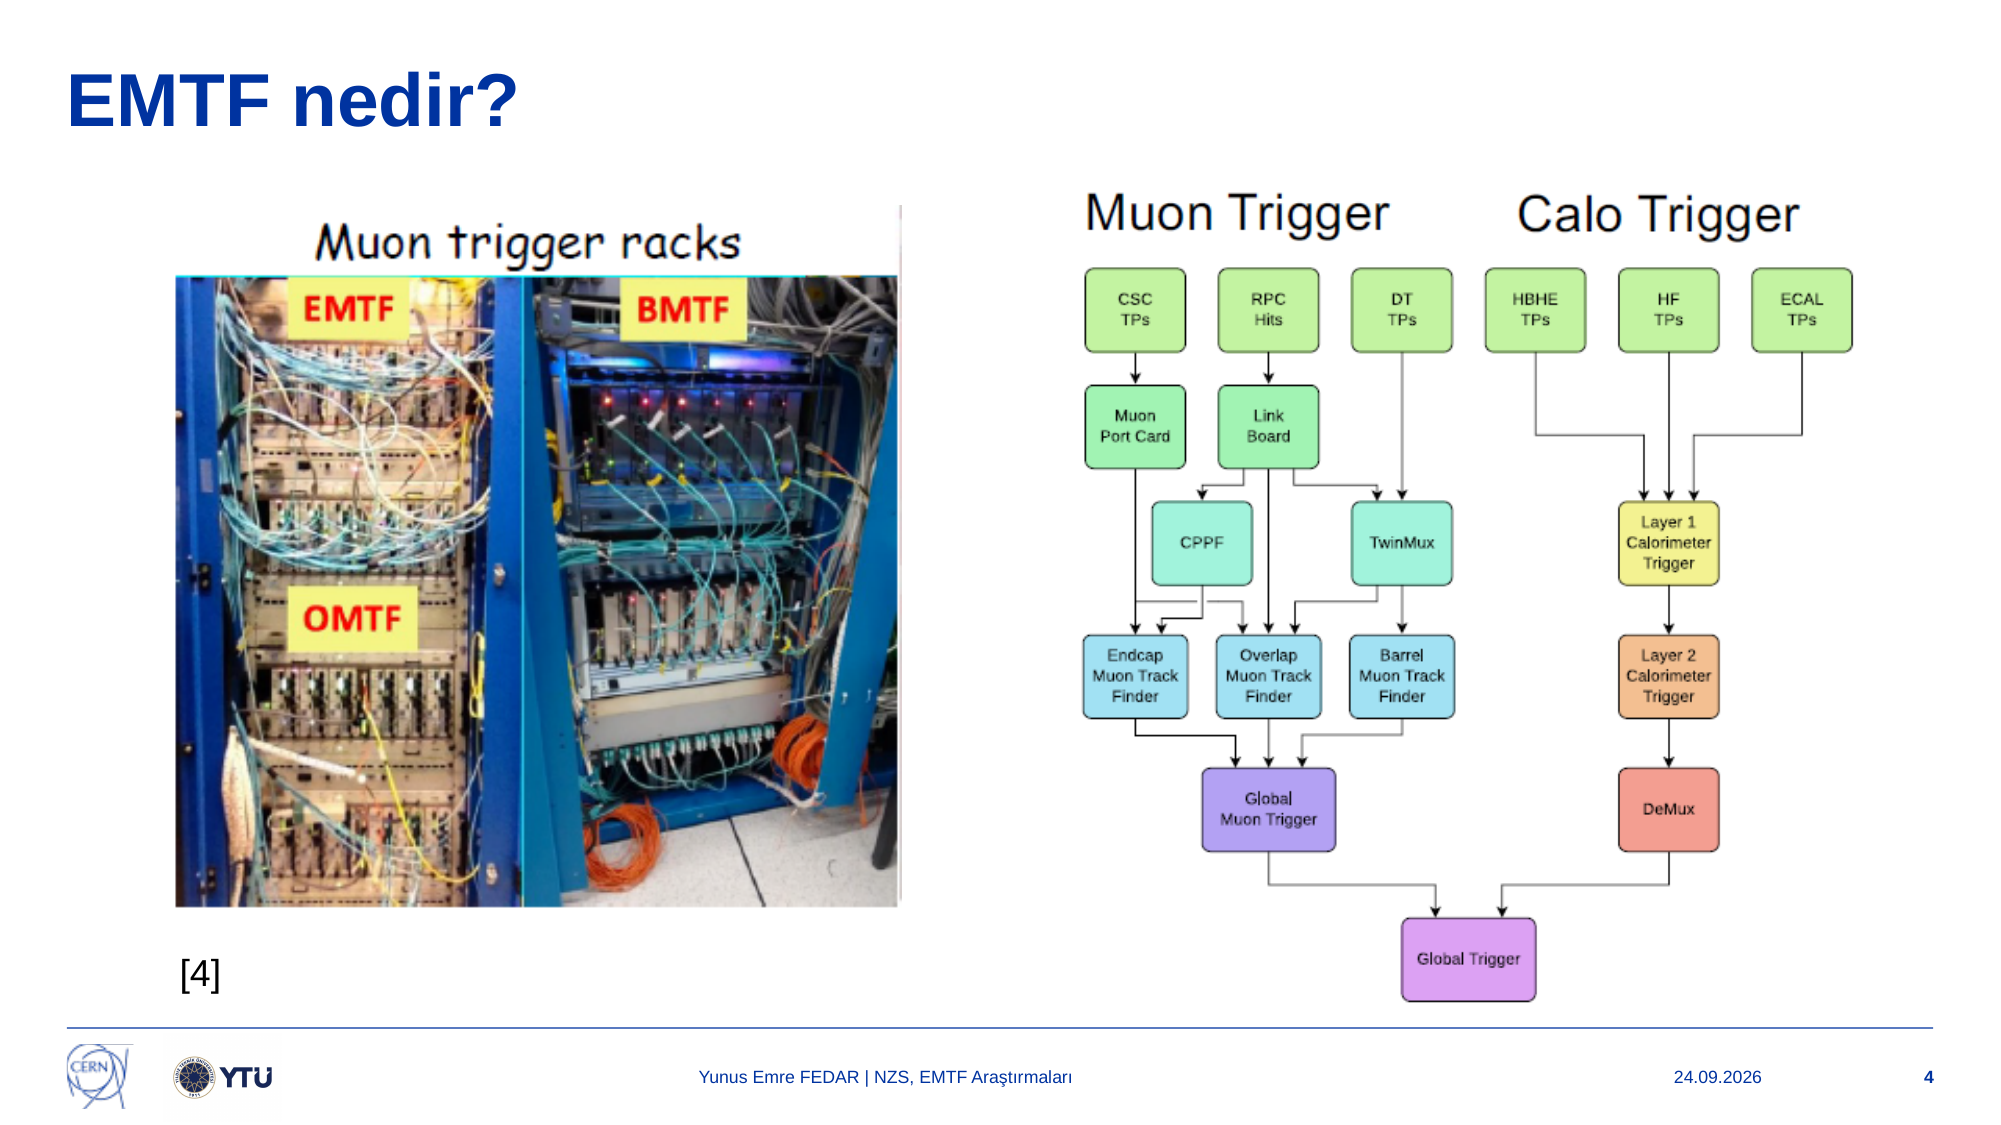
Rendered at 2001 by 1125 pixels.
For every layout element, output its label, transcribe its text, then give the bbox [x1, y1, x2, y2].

picture [147, 205, 902, 916]
slide_number 24.12.2024 [1496, 1046, 1762, 1107]
picture [1041, 177, 1861, 1004]
slide_number <number> [1822, 1046, 1934, 1107]
title EMTF nedir? [66, 61, 1933, 237]
text_box Yunus Emre FEDAR | NZS, EMTF Araştırmaları [698, 1046, 1402, 1107]
text_box [4] [164, 944, 237, 1002]
picture [163, 1033, 282, 1123]
